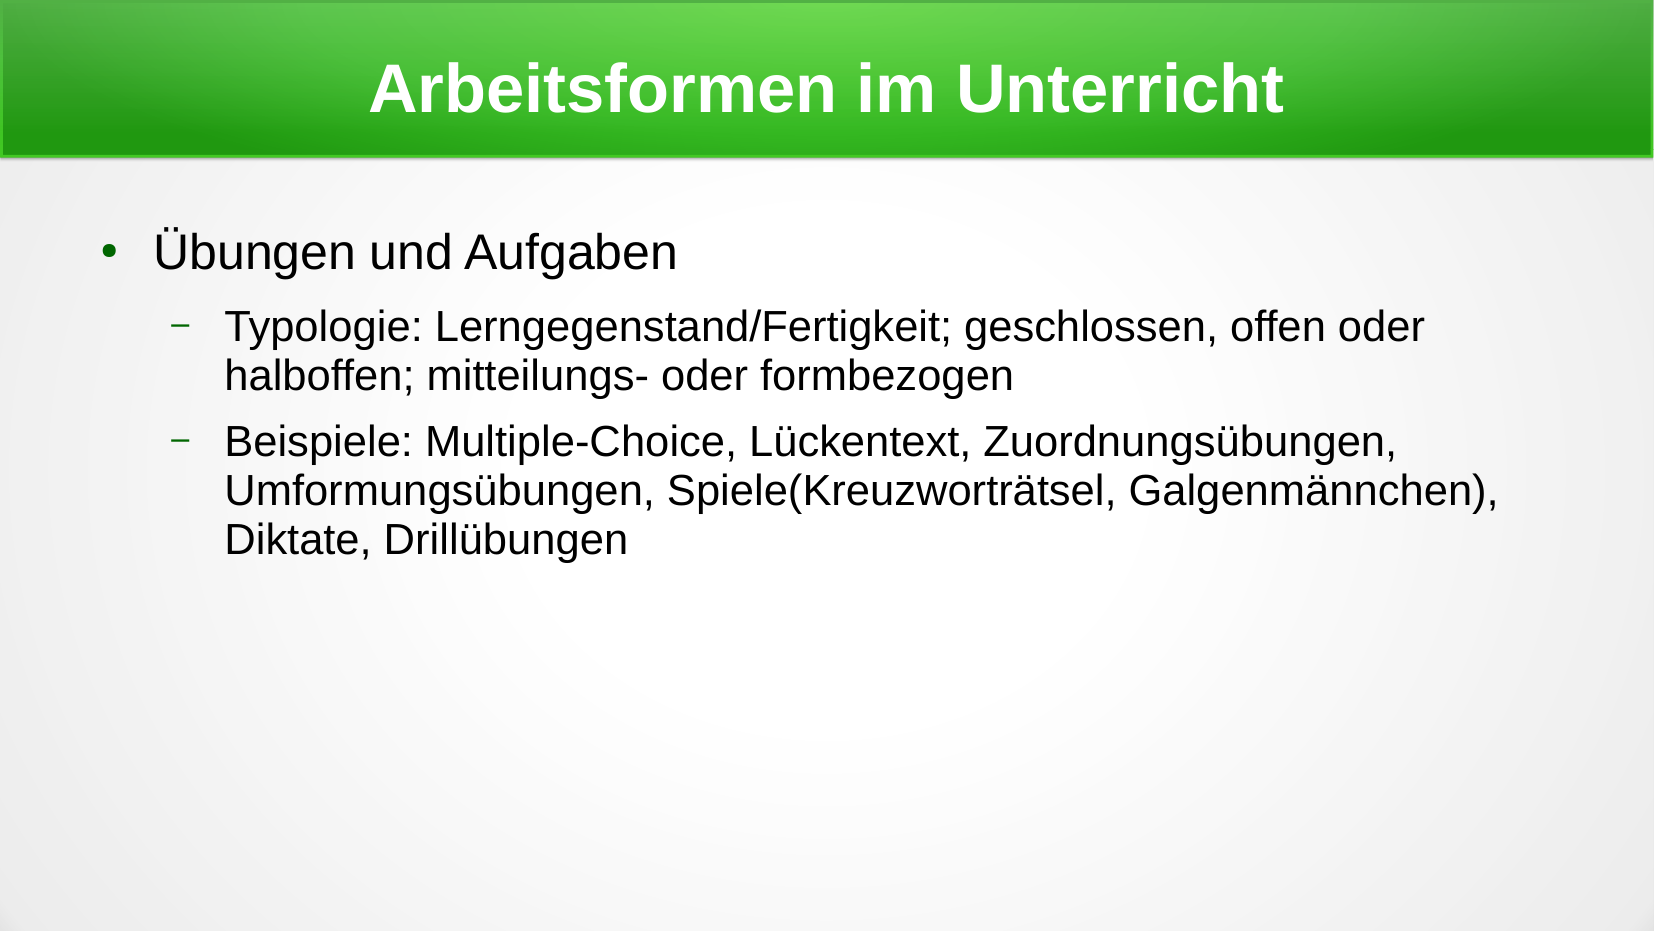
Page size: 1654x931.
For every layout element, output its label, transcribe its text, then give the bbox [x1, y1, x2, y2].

list Übungen und Aufgaben Typologie: Lerngegenstand/Fertigkeit; geschlossen, offen oder halboffen; mitteilungs- oder formbezogen Beispiele: Multiple-Choice, Lückentext, Zuordnungsübungen, Umformungsübungen, Spiele(Kreuzworträtsel, Galgenmännchen), Diktate, Drillübungen [82, 224, 1571, 764]
title Arbeitsformen im Unterricht [82, 35, 1571, 142]
